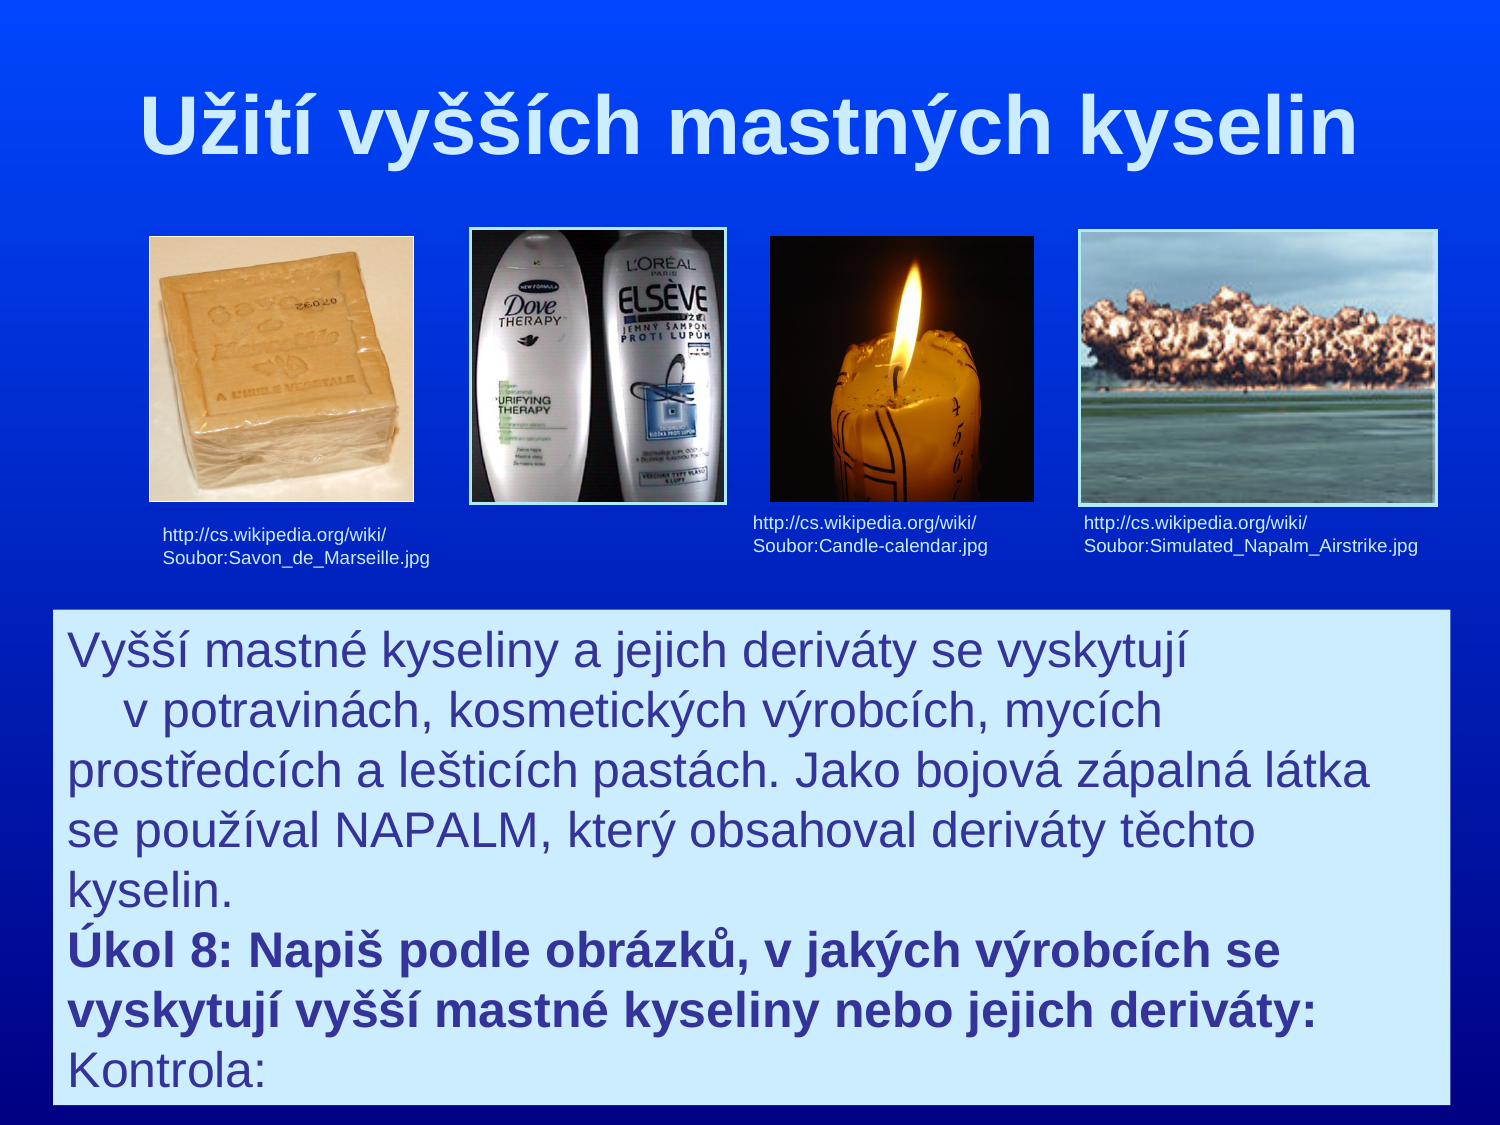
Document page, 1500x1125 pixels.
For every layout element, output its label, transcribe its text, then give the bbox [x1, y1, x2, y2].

text_box [472, 230, 724, 502]
title Užití vyšších mastných kyselin [75, 45, 1426, 197]
text_box http://cs.wikipedia.org/wiki/Soubor:Simulated_Napalm_Airstrike.jpg [1068, 503, 1445, 564]
text_box http://cs.wikipedia.org/wiki/Soubor:Candle-calendar.jpg [738, 503, 1058, 564]
text_box [1080, 231, 1435, 503]
text_box http://cs.wikipedia.org/wiki/Soubor:Savon_de_Marseille.jpg [147, 515, 503, 576]
picture [149, 236, 414, 502]
picture [770, 236, 1034, 502]
text_box Vyšší mastné kyseliny a jejich deriváty se vyskytují v potravinách, kosmetických výrobcích, mycích prostředcích a lešticích pastách. Jako bojová zápalná látka se používal NAPALM, který obsahoval deriváty těchto kyselin. Úkol 8: Napiš podle obrázků, v jakých výrobcích se vyskytují vyšší mastné kyseliny nebo jejich deriváty: Kontrola: mýdla, šampony, svíčky, NAPALM [53, 609, 1451, 1106]
